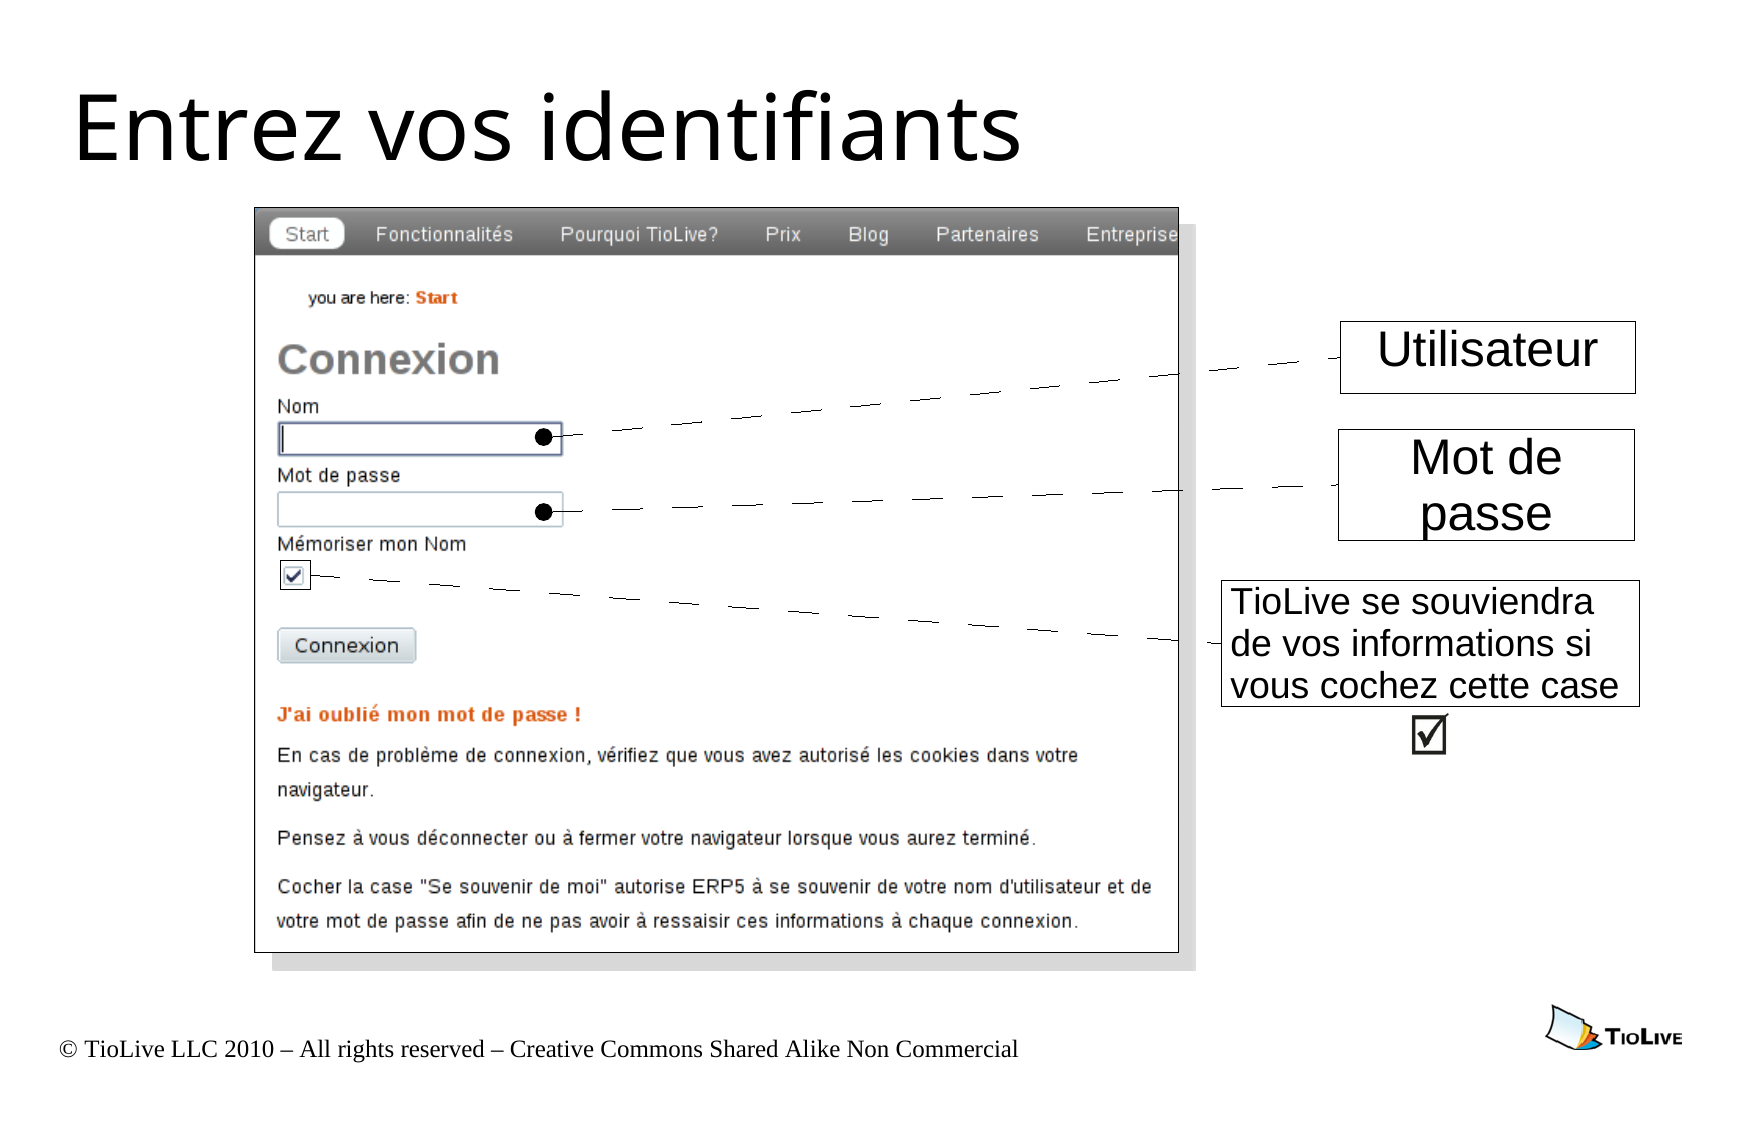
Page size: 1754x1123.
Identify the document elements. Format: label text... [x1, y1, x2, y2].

picture [1545, 1004, 1682, 1050]
text_box TioLive se souviendra de vos informations si vous cochez cette case [1221, 580, 1640, 707]
picture [1411, 712, 1449, 755]
title Entrez vos identifiants [71, 63, 1707, 187]
text_box Utilisateur [1340, 321, 1636, 394]
text_box [534, 503, 553, 521]
text_box [534, 428, 553, 446]
picture [254, 207, 1179, 953]
text_box Mot de passe [1338, 429, 1635, 541]
